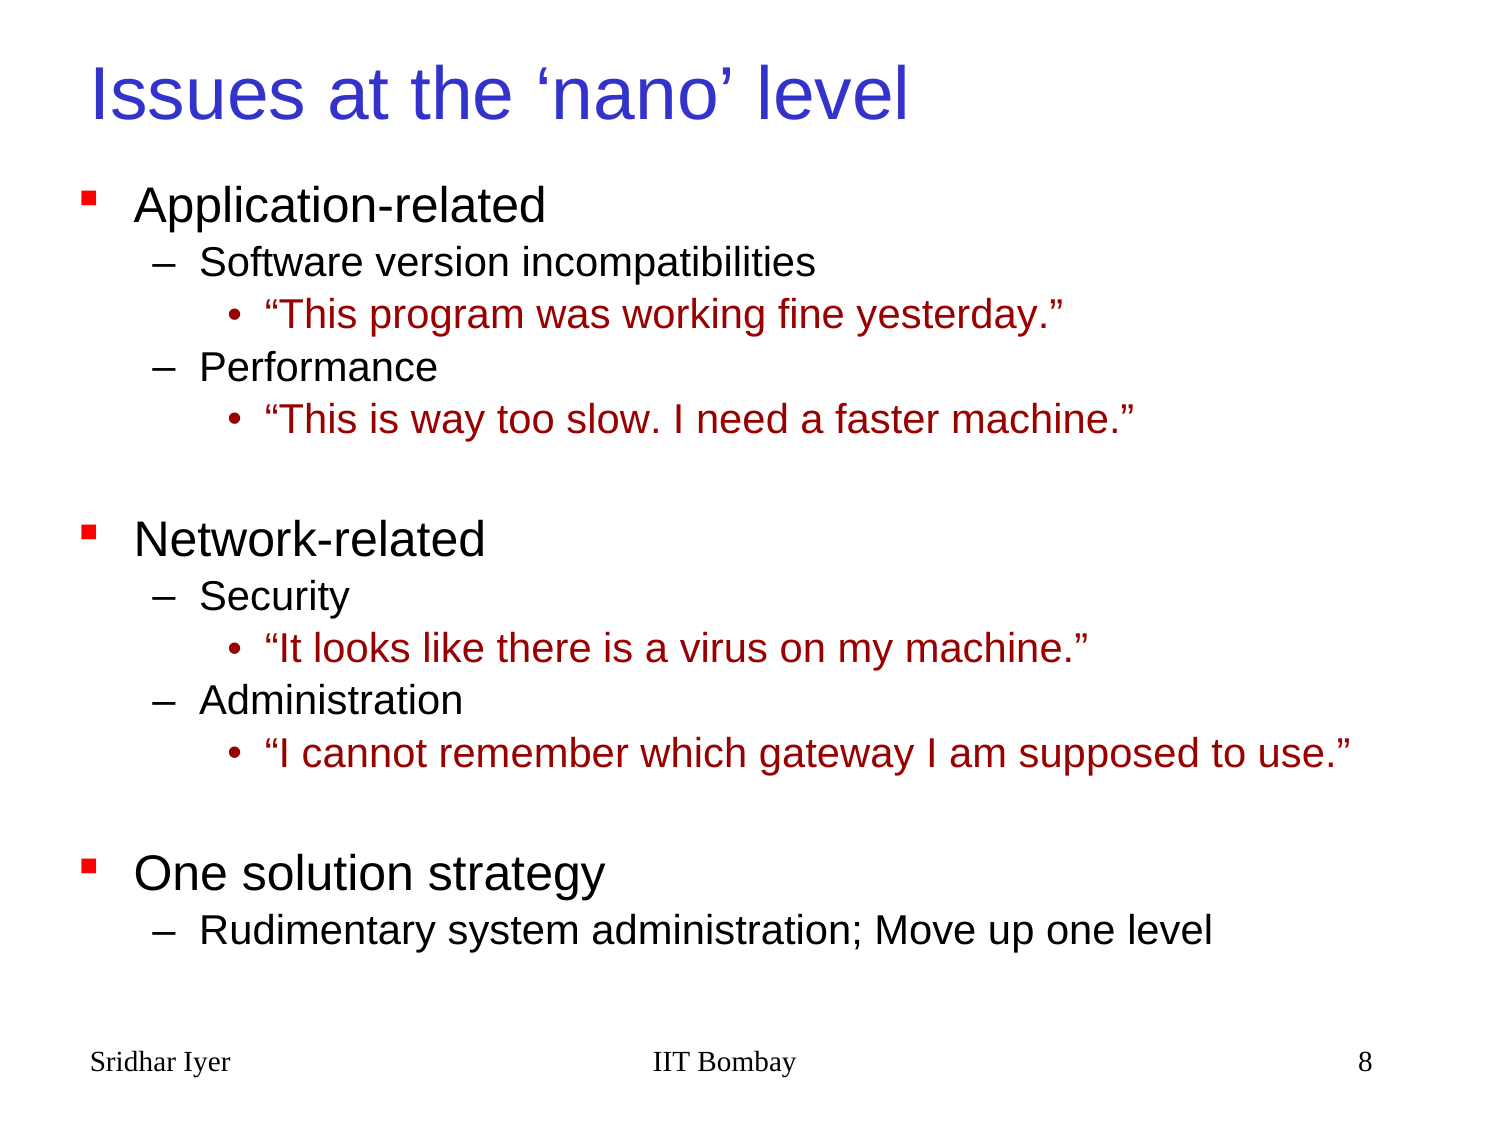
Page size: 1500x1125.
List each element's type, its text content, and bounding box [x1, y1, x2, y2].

list Application-related Software version incompatibilities “This program was working fine yesterday.” Performance “This is way too slow. I need a faster machine.” Network-related Security “It looks like there is a virus on my machine.” Administration “I cannot remember which gateway I am supposed to use.” One solution strategy Rudimentary system administration; Move up one level [62, 174, 1426, 1026]
title Issues at the ‘nano’ level [75, 0, 1351, 174]
